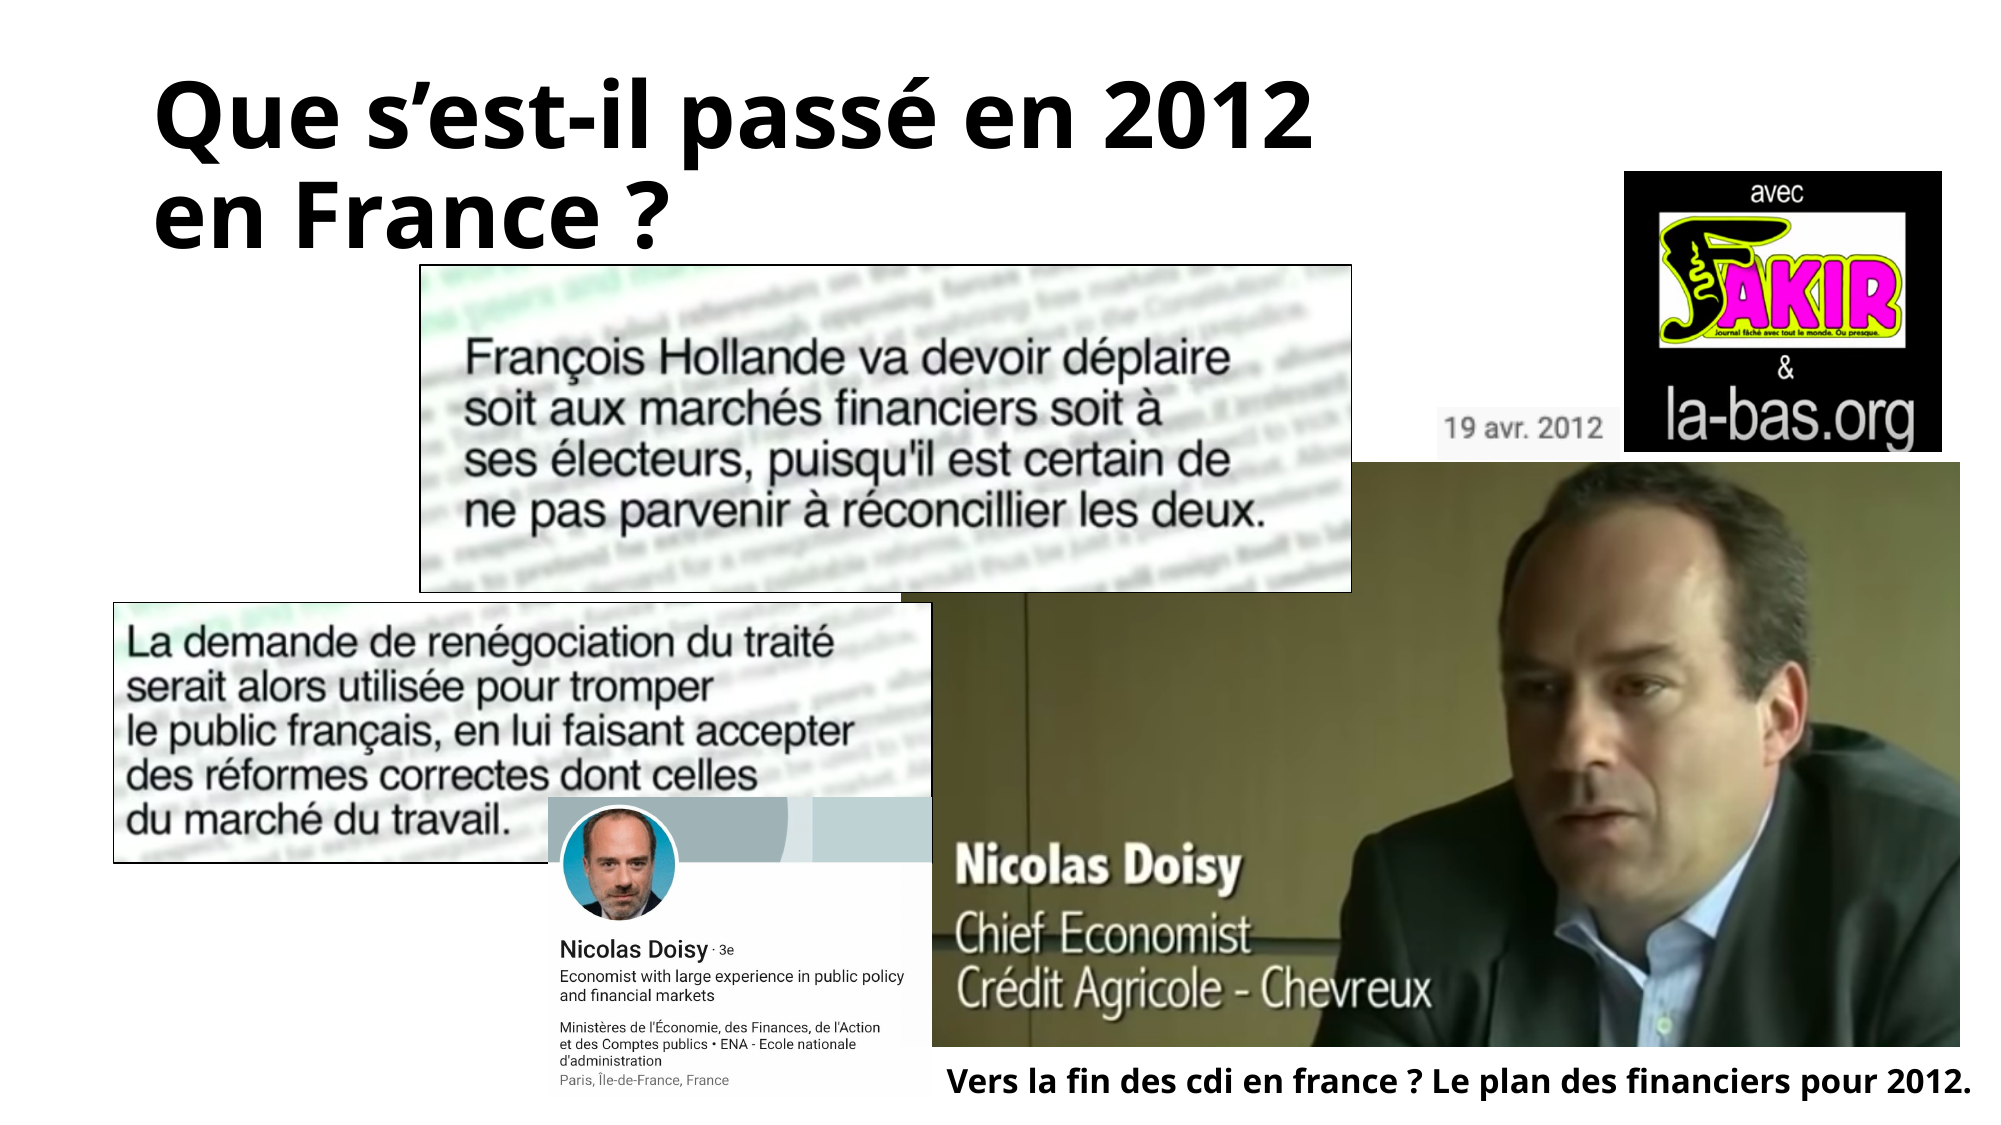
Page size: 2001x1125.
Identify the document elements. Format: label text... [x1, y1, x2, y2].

picture [1437, 407, 1620, 461]
title Que s’est-il passé en 2012 en France ? [137, 59, 1863, 278]
picture [420, 265, 1351, 592]
picture [114, 462, 1960, 1098]
text_box Vers la fin des cdi en france ? Le plan des financiers pour 2012. [931, 1053, 2000, 1109]
picture [1624, 171, 1942, 452]
